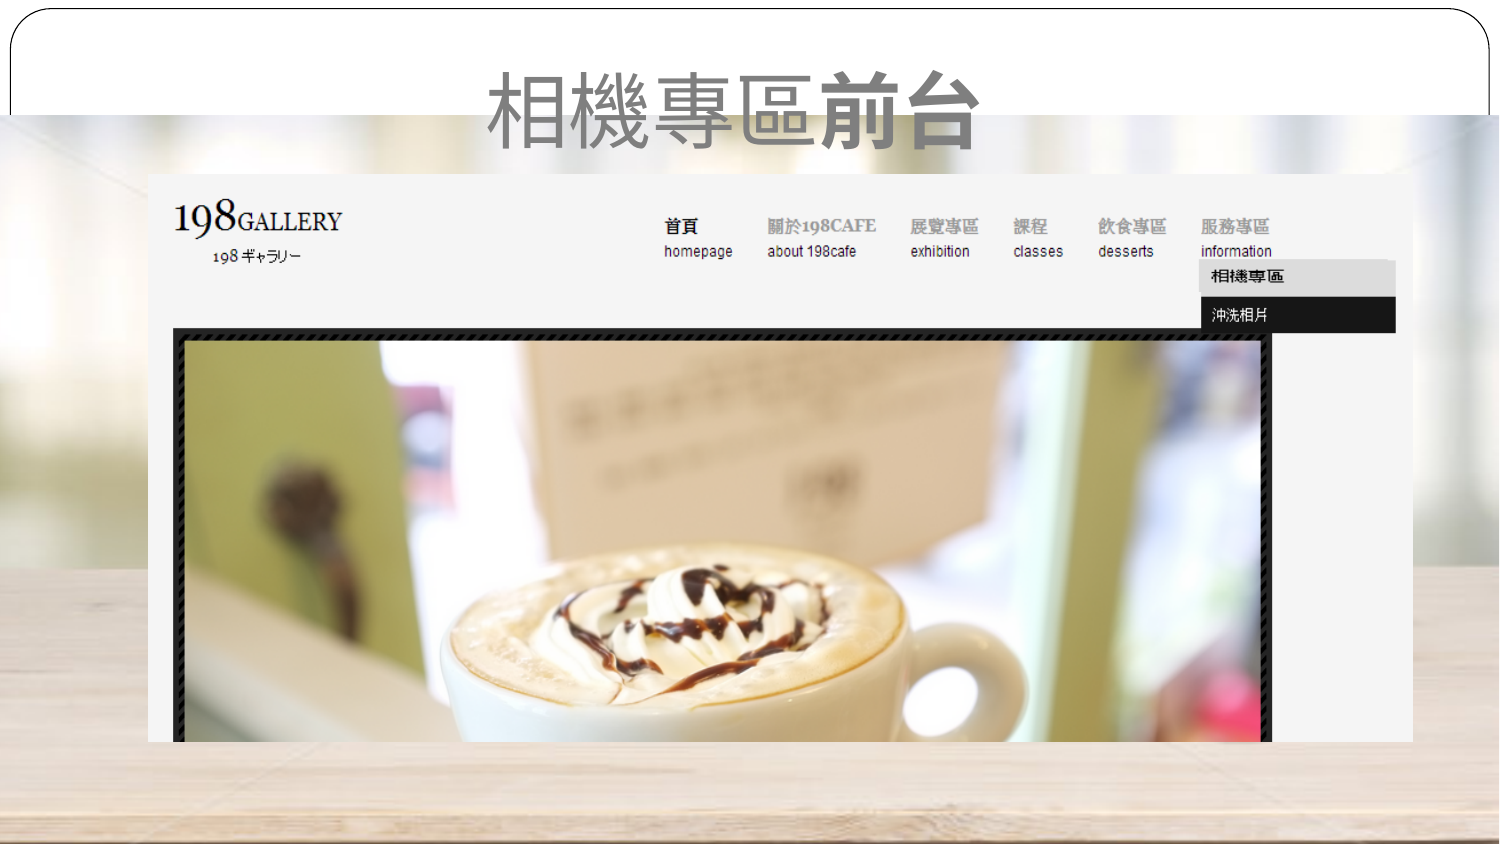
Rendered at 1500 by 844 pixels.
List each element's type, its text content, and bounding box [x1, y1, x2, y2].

picture [0, 115, 1500, 844]
title 相機專區前台 [470, 33, 1500, 175]
